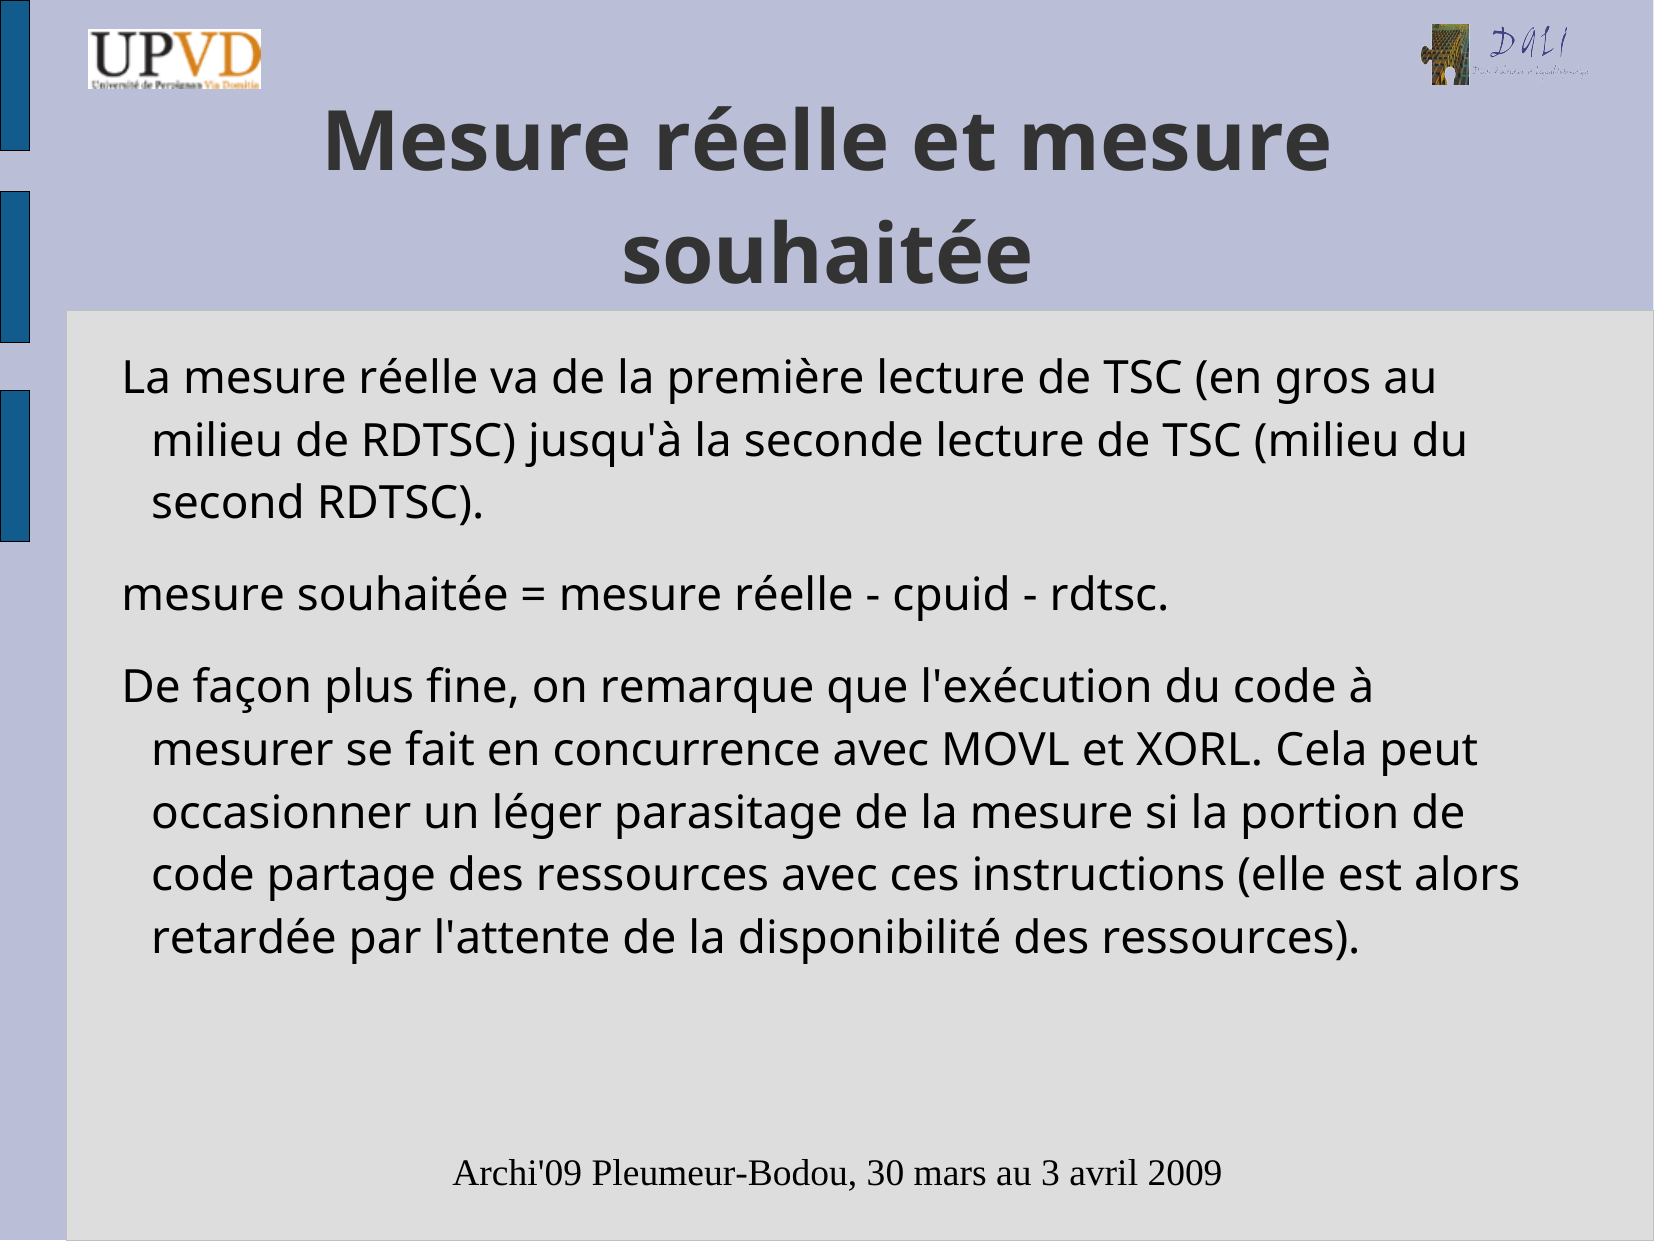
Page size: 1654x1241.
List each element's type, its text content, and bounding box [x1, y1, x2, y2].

list La mesure réelle va de la première lecture de TSC (en gros au milieu de RDTSC) jusqu'à la seconde lecture de TSC (milieu du second RDTSC). mesure souhaitée = mesure réelle - cpuid - rdtsc. De façon plus fine, on remarque que l'exécution du code à mesurer se fait en concurrence avec MOVL et XORL. Cela peut occasionner un léger parasitage de la mesure si la portion de code partage des ressources avec ces instructions (elle est alors retardée par l'attente de la disponibilité des ressources). [121, 344, 1534, 1127]
picture [1420, 24, 1593, 85]
title Mesure réelle et mesure souhaitée [121, 91, 1534, 299]
text_box Archi'09 Pleumeur-Bodou, 30 mars au 3 avril 2009 [452, 1151, 1226, 1204]
picture [88, 29, 261, 89]
